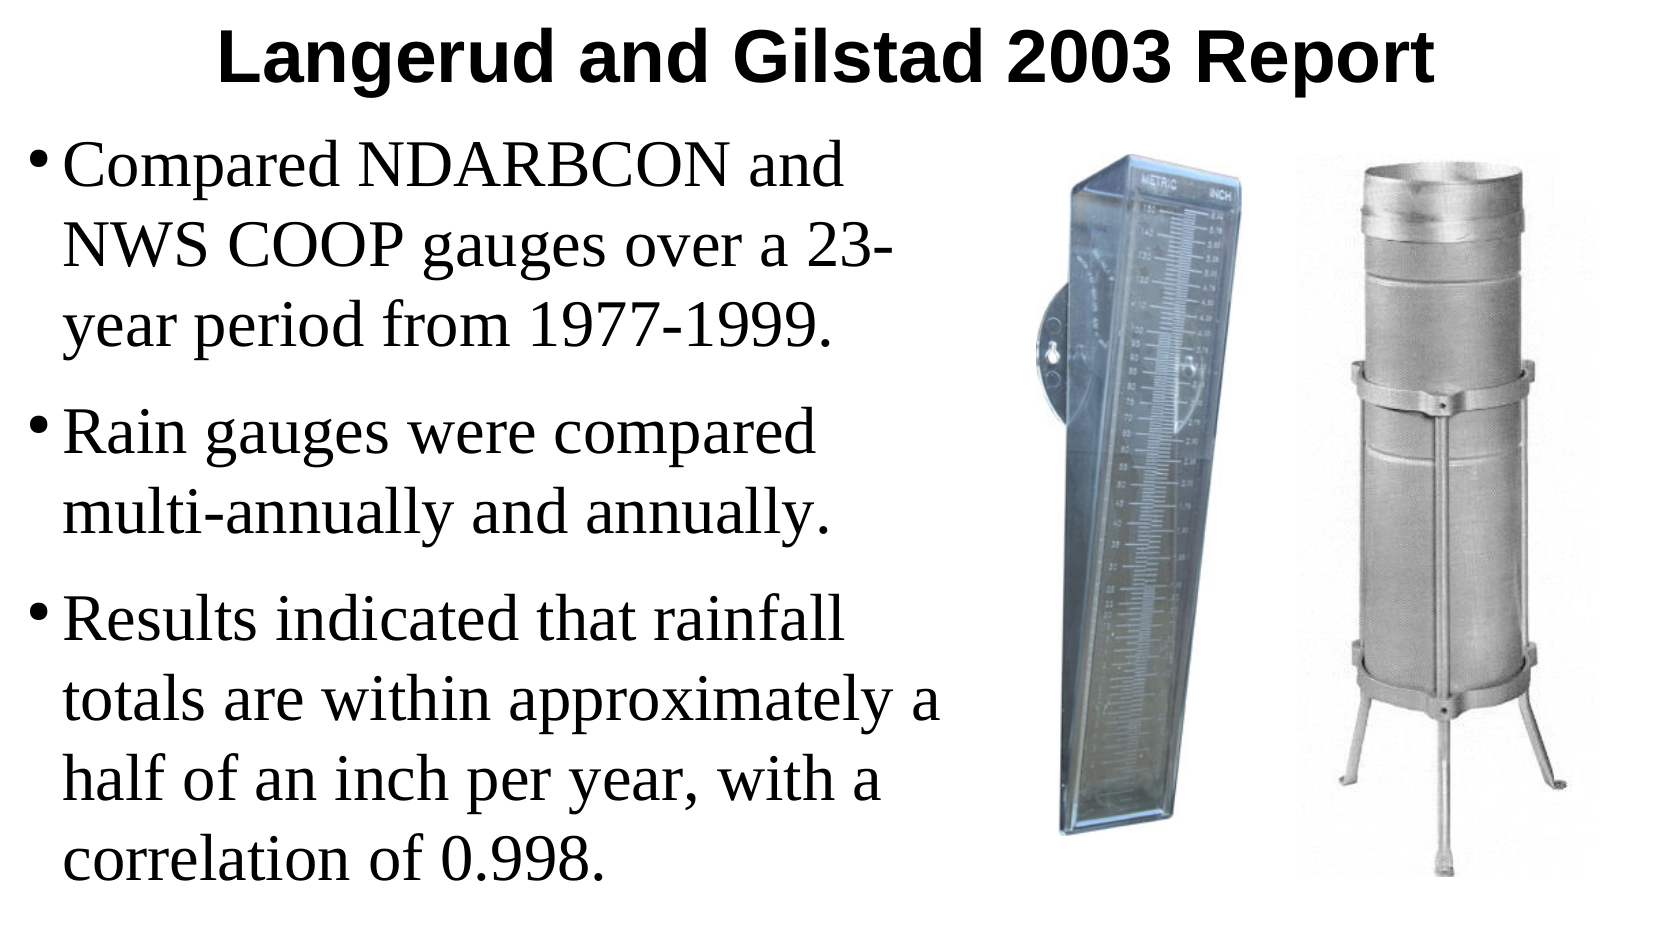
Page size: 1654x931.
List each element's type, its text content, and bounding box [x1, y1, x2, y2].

title Langerud and Gilstad 2003 Report [0, 5, 1654, 112]
picture [1036, 154, 1599, 877]
text_box Compared NDARBCON and NWS COOP gauges over a 23-year period from 1977-1999. Rain gauges were compared multi-annually and annually. Results indicated that rainfall totals are within approximately a half of an inch per year, with a correlation of 0.998. [12, 112, 1013, 902]
